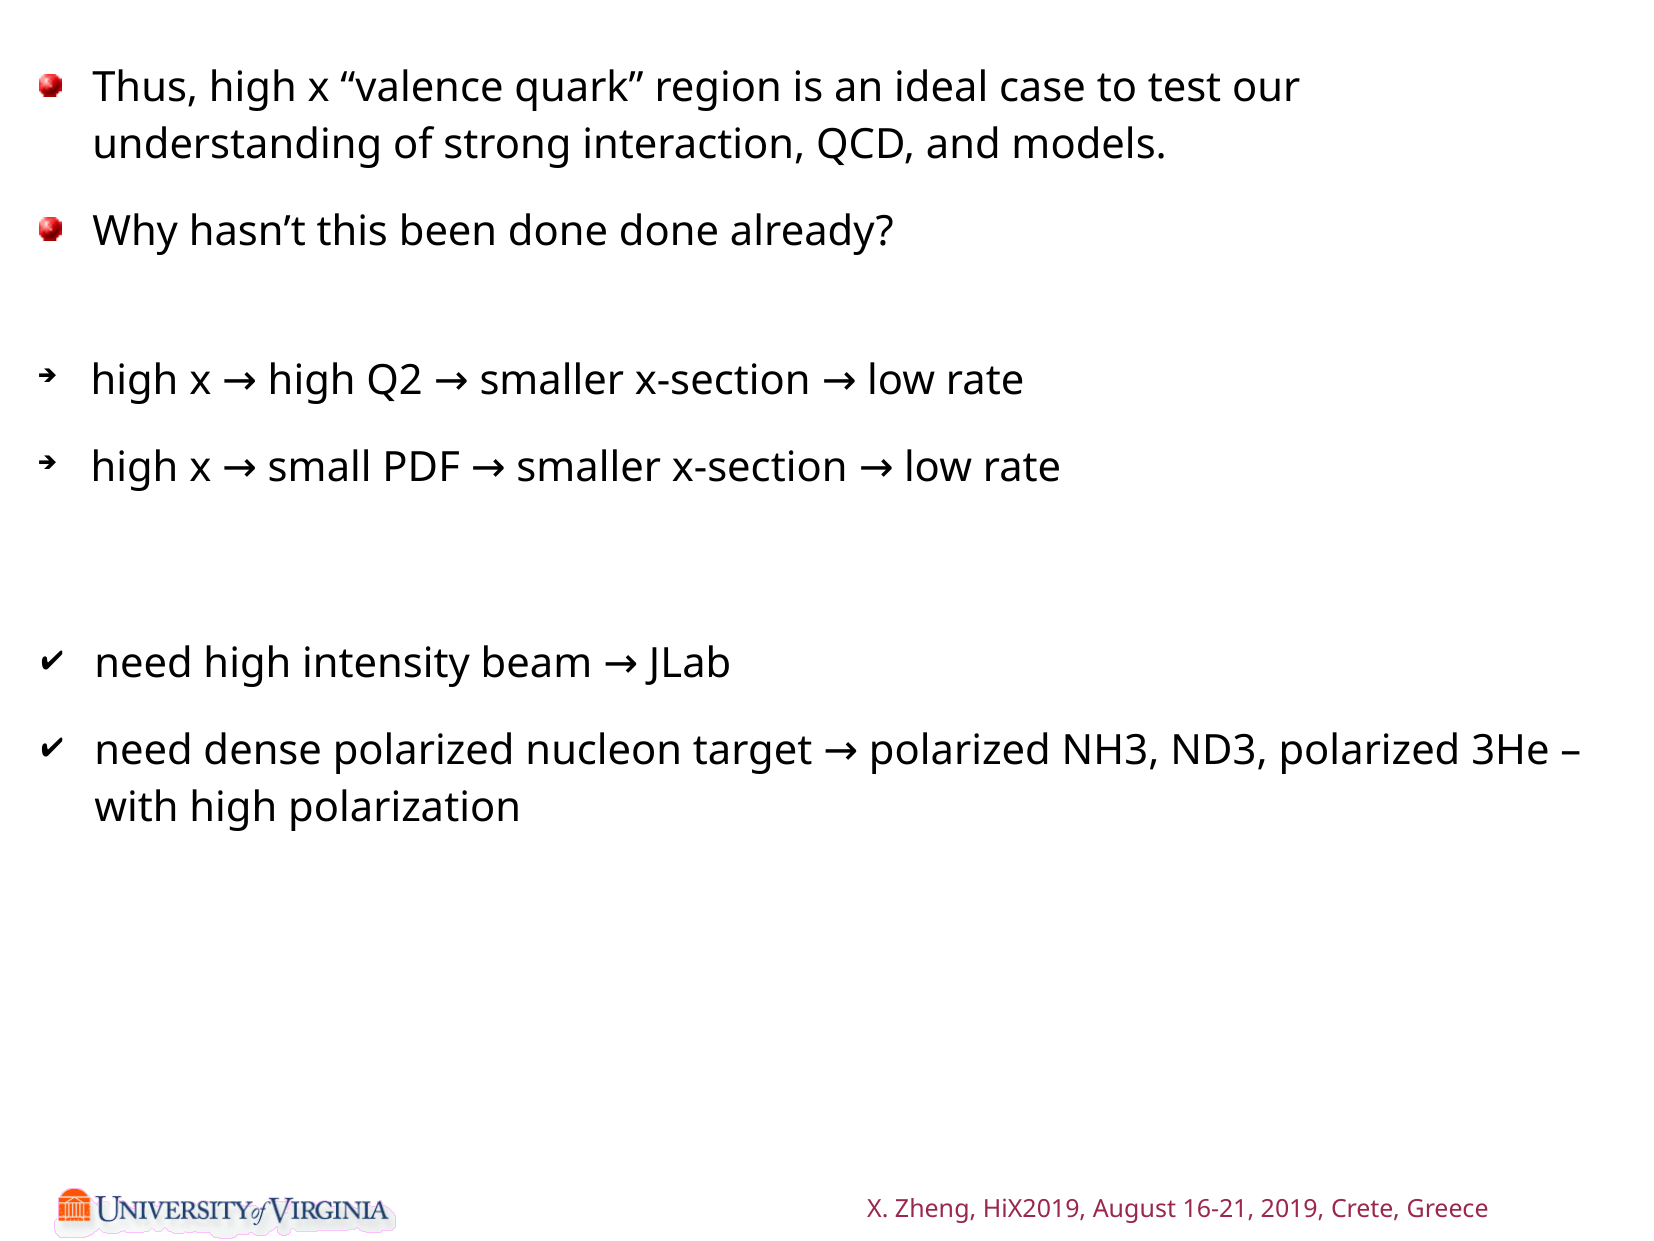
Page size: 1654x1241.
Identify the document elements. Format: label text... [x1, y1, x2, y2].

list high x → high Q2 → smaller x-section → low rate high x → small PDF → smaller x-section → low rate [19, 349, 1597, 584]
picture [35, 1171, 409, 1241]
list Thus, high x “valence quark” region is an ideal case to test our understanding of strong interaction, QCD, and models. Why hasn’t this been done done already? [21, 57, 1599, 262]
list need high intensity beam → JLab need dense polarized nucleon target → polarized NH3, ND3, polarized 3He – with high polarization [23, 633, 1601, 1014]
